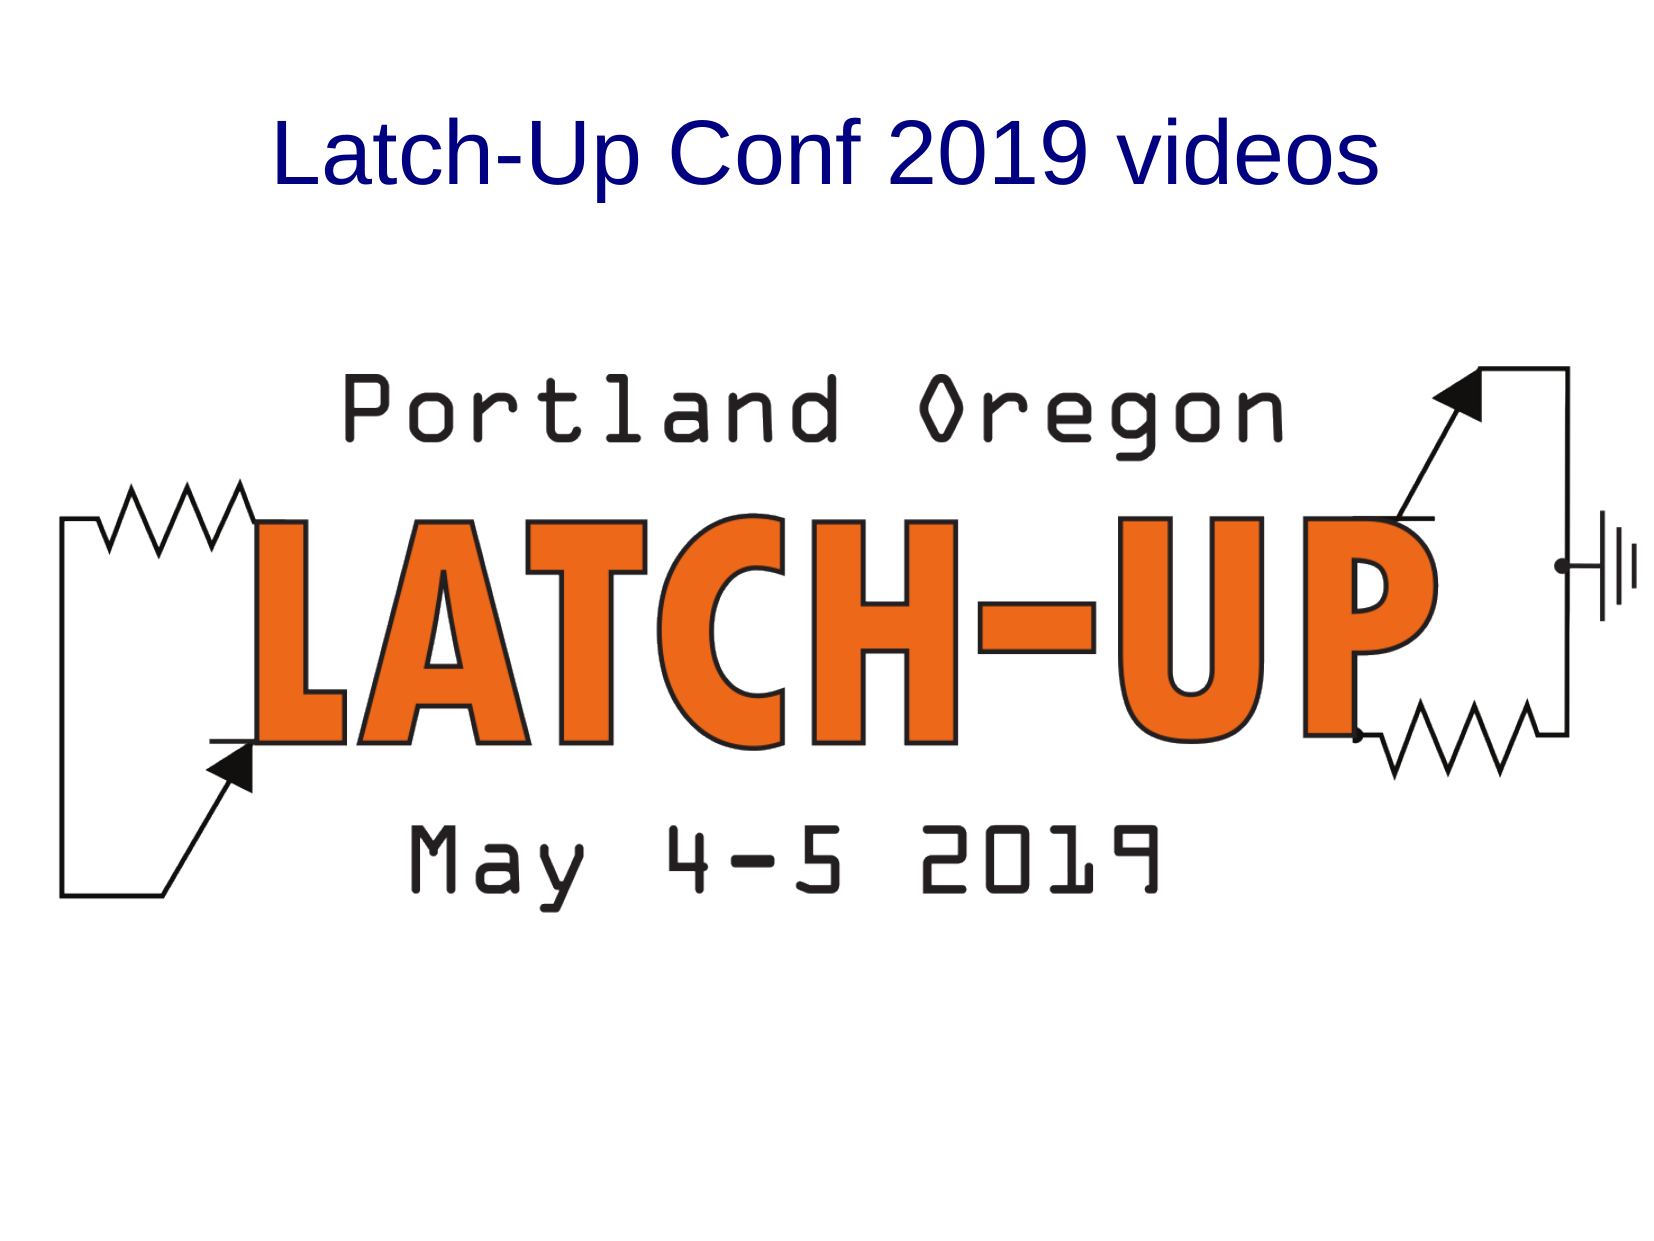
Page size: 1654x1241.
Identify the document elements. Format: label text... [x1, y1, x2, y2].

picture [0, 329, 1654, 922]
title Latch-Up Conf 2019 videos [82, 49, 1571, 257]
